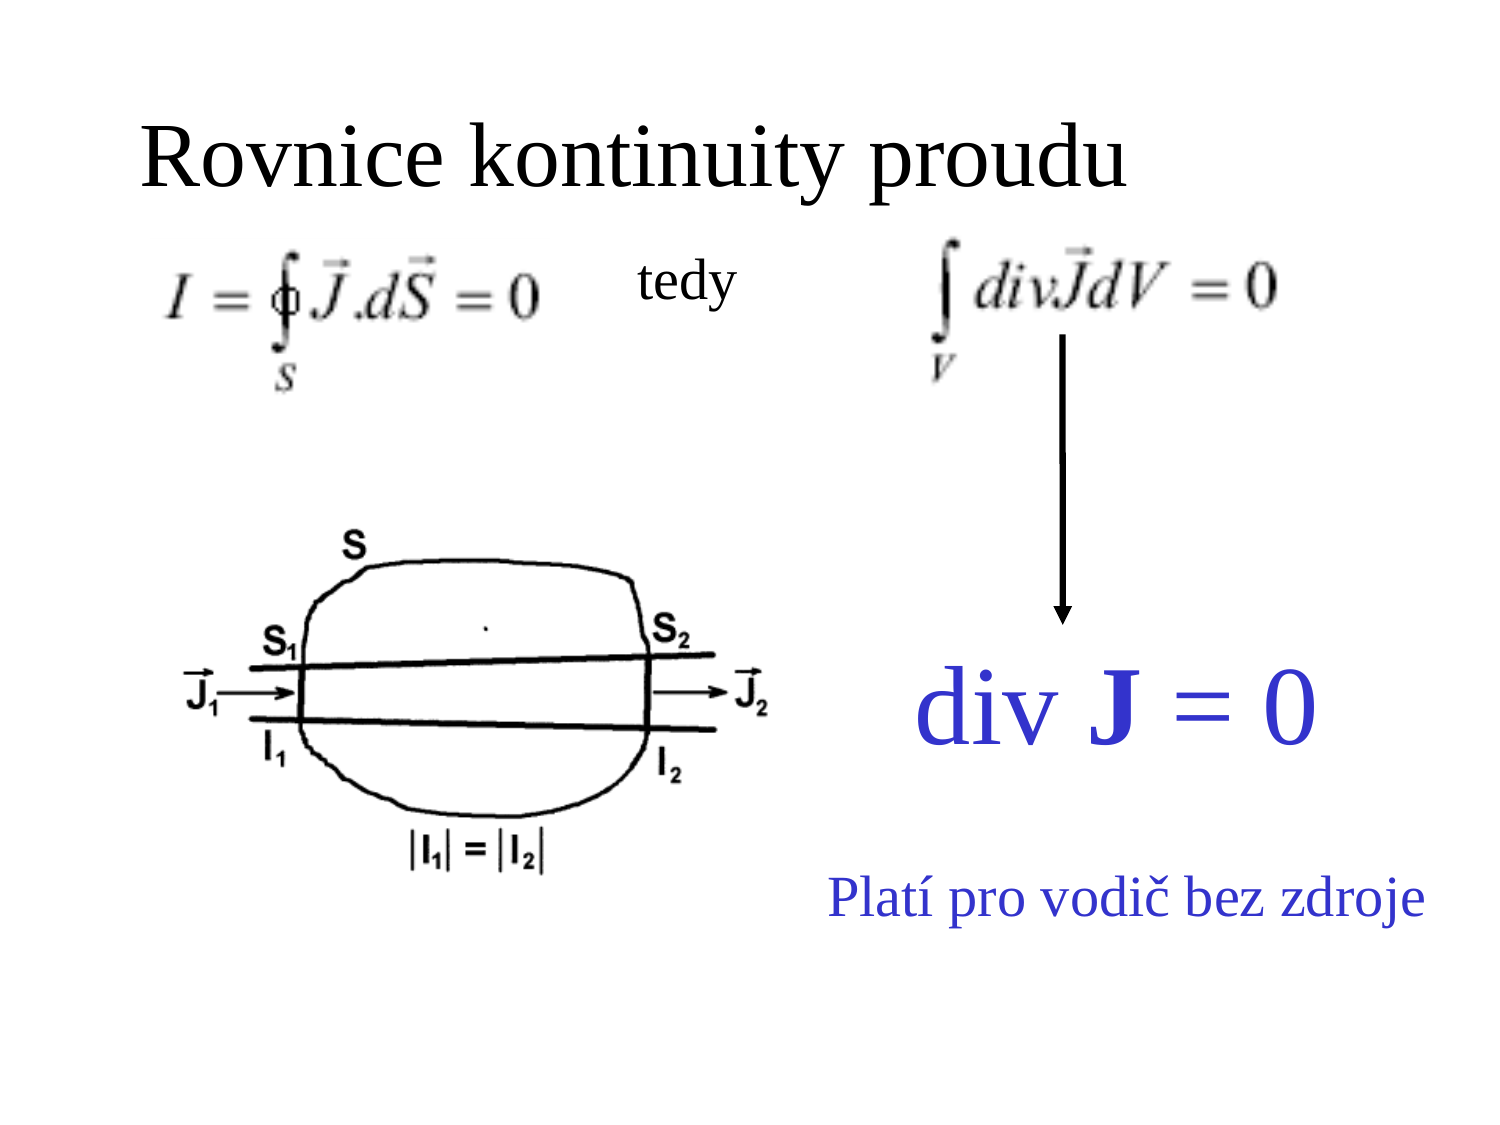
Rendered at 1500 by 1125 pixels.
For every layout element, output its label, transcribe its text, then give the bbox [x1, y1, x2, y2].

picture [150, 237, 550, 409]
text_box Platí pro vodič bez zdroje [812, 849, 1463, 936]
text_box div J = 0 [899, 624, 1375, 776]
text_box Rovnice kontinuity proudu tedy [125, 87, 1251, 320]
picture [912, 224, 1288, 394]
picture [162, 512, 782, 885]
